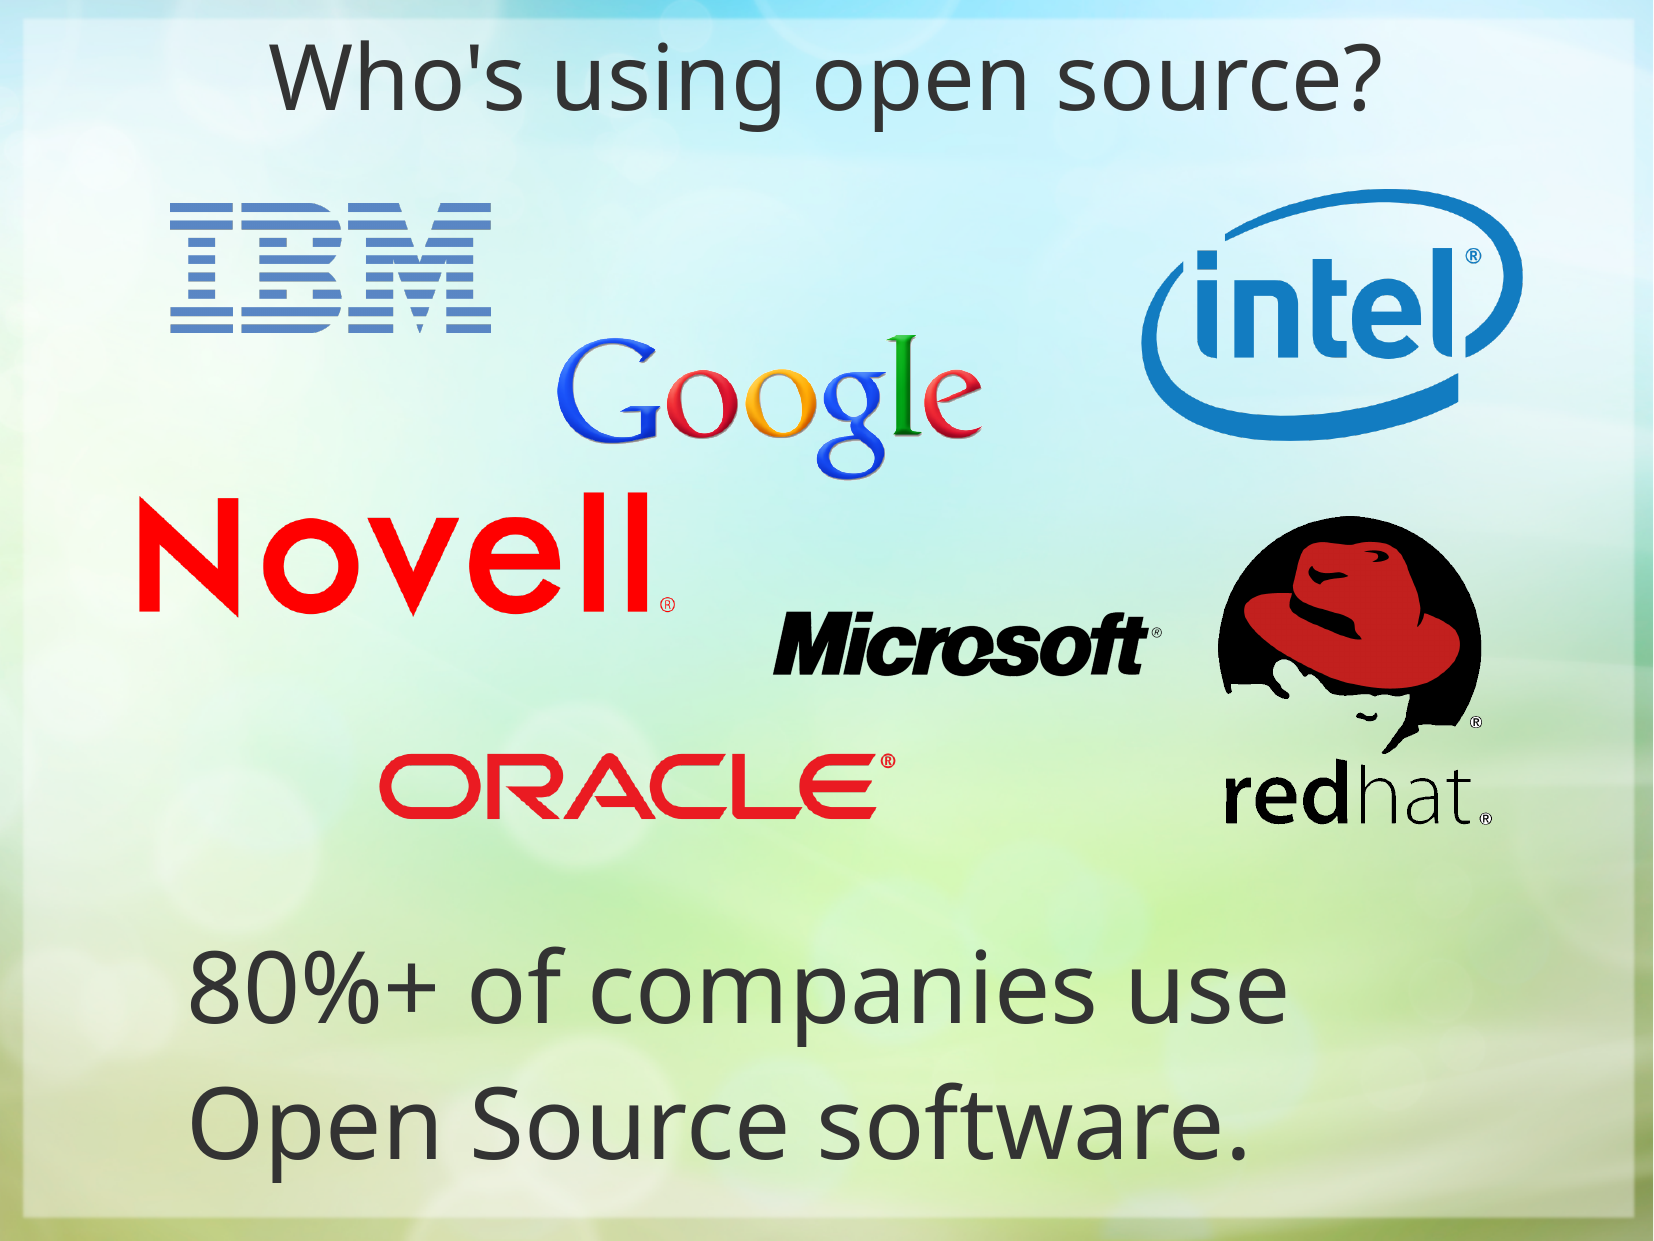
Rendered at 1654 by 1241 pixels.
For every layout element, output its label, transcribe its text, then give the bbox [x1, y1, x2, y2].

title Who's using open source? [82, 0, 1571, 151]
text_box 80%+ of companies use Open Source software. [186, 925, 1467, 1181]
picture [0, 0, 1654, 1241]
